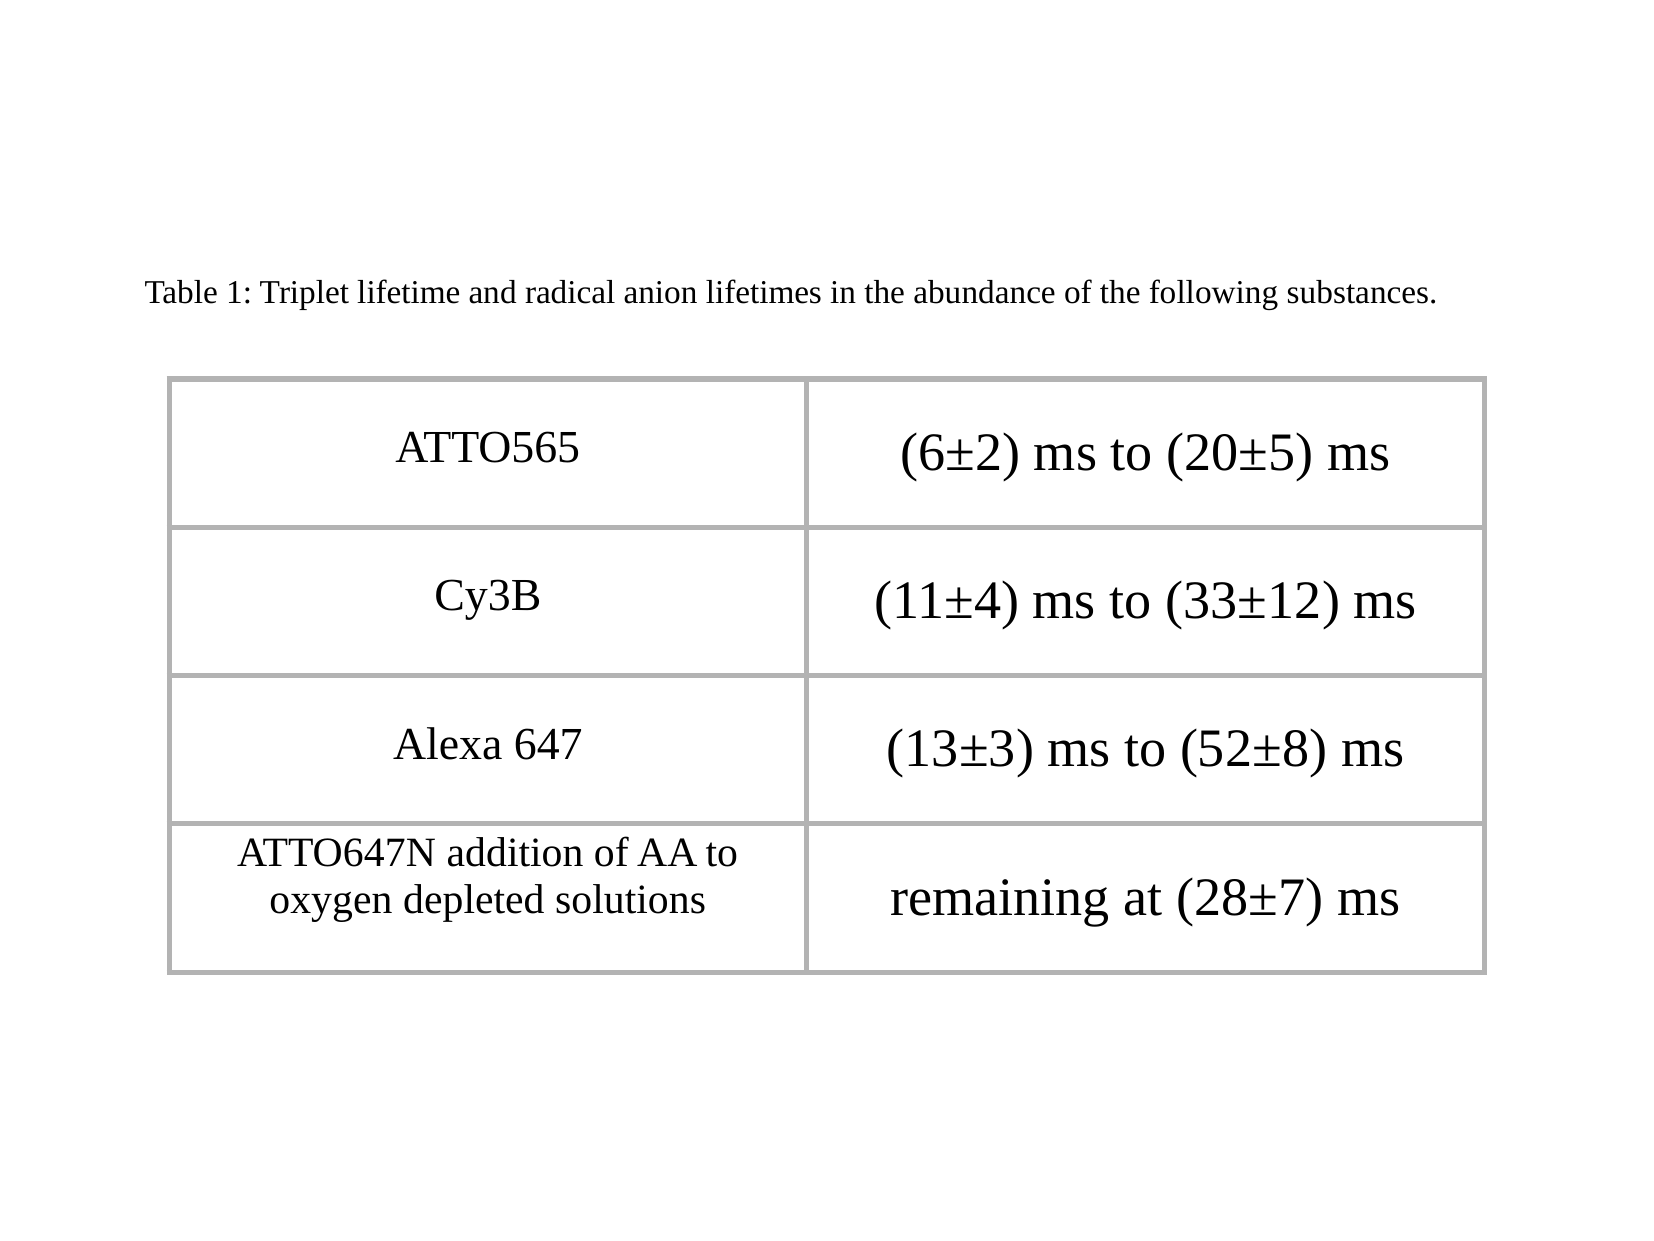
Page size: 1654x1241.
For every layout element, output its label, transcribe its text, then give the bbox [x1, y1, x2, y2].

table_cell (11±4) ms to (33±12) ms [809, 530, 1482, 673]
text_box Table 1: Triplet lifetime and radical anion lifetimes in the abundance of the following substances. [129, 266, 1548, 319]
table_cell (13±3) ms to (52±8) ms [809, 678, 1482, 821]
table_cell Cy3B [172, 530, 804, 673]
table_cell ATTO647N addition of AA to oxygen depleted solutions [172, 826, 804, 970]
table_cell Alexa 647 [172, 678, 804, 821]
table_header ATTO565 [172, 382, 804, 525]
table_header (6±2) ms to (20±5) ms [809, 382, 1482, 525]
table_cell remaining at (28±7) ms [809, 826, 1482, 970]
